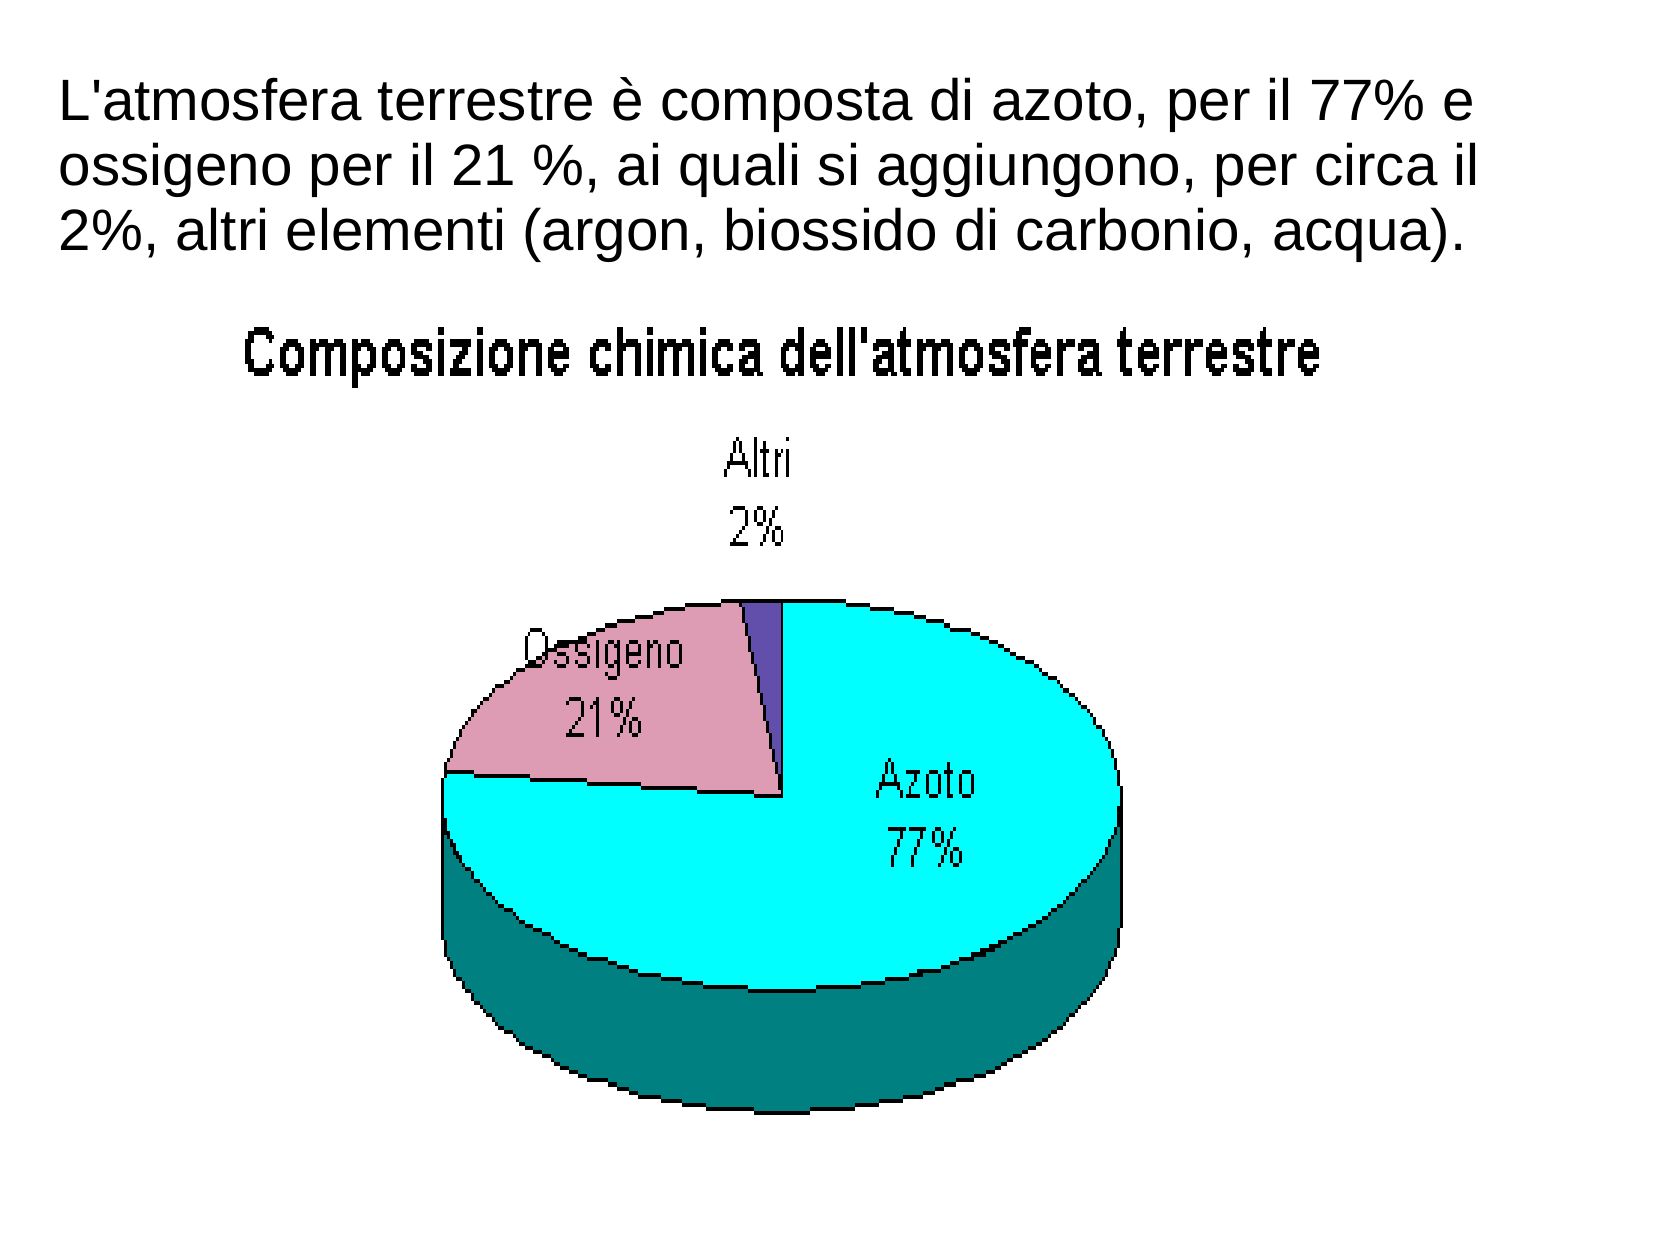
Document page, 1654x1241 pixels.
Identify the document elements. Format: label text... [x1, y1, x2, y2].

picture [147, 295, 1418, 1152]
list L'atmosfera terrestre è composta di azoto, per il 77% e ossigeno per il 21 %, ai quali si aggiungono, per circa il 2%, altri elementi (argon, biossido di carbonio, acqua). [59, 67, 1548, 886]
